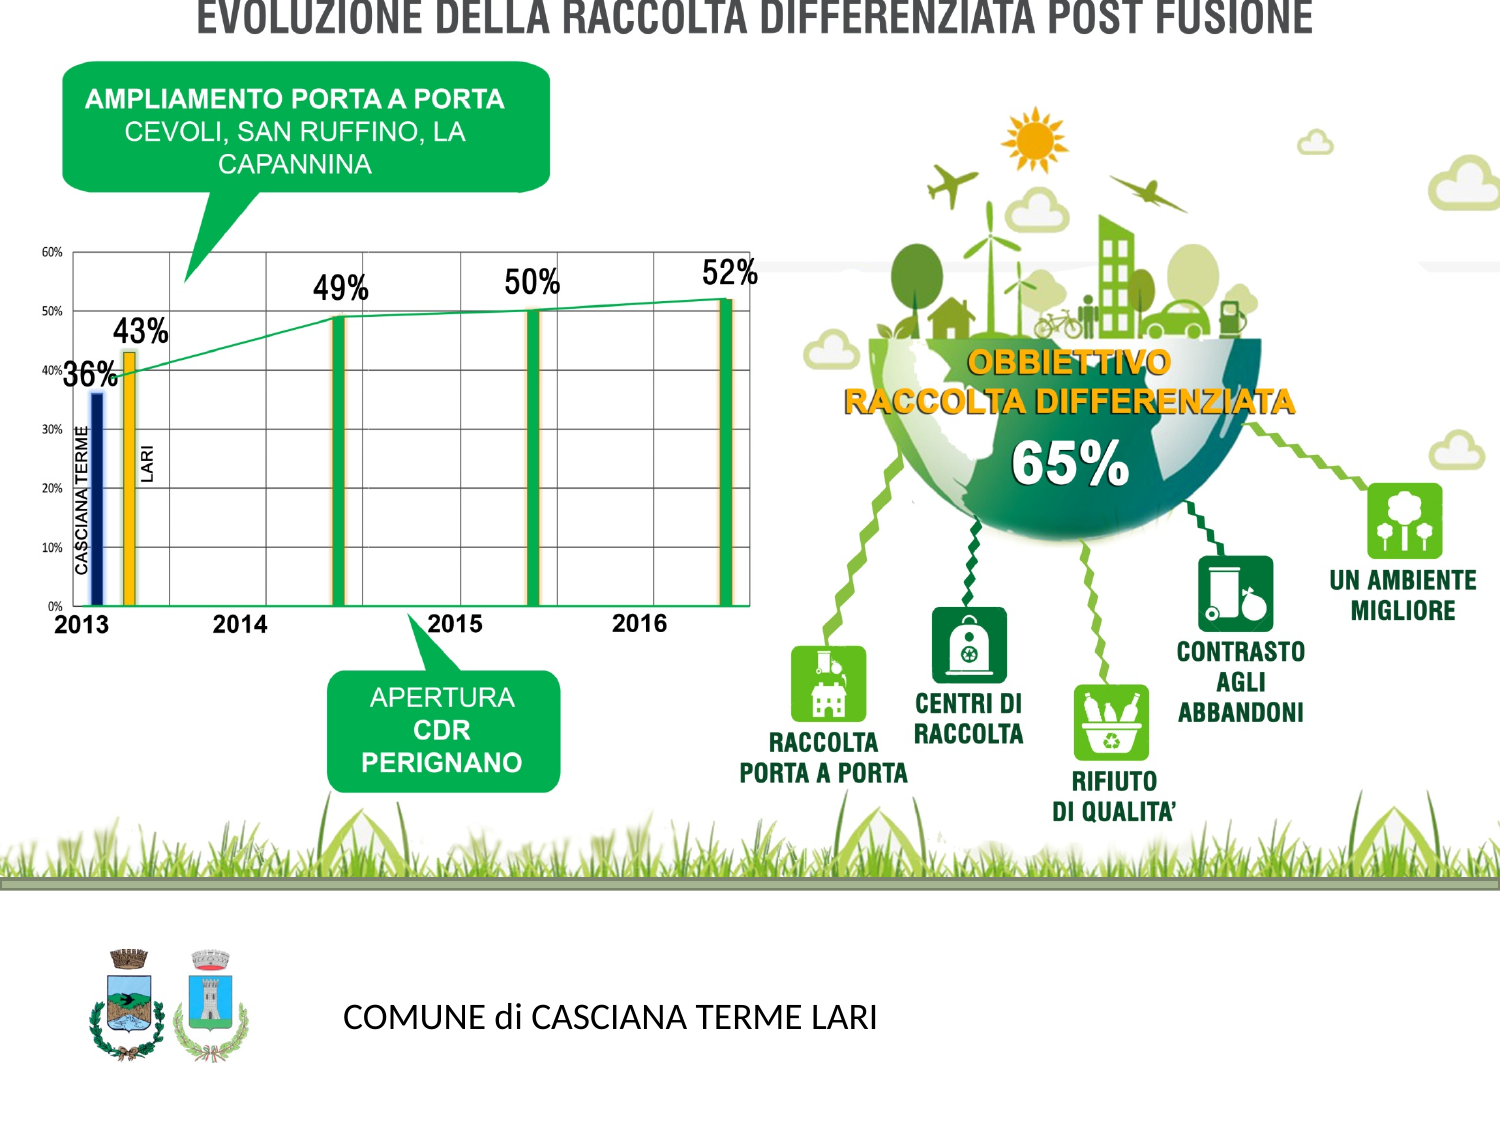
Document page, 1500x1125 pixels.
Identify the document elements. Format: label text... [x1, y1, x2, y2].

picture [70, 949, 282, 1063]
text_box COMUNE di CASCIANA TERME LARI [328, 984, 1453, 1045]
text_box [0, 878, 1500, 1125]
picture [0, 0, 1500, 878]
